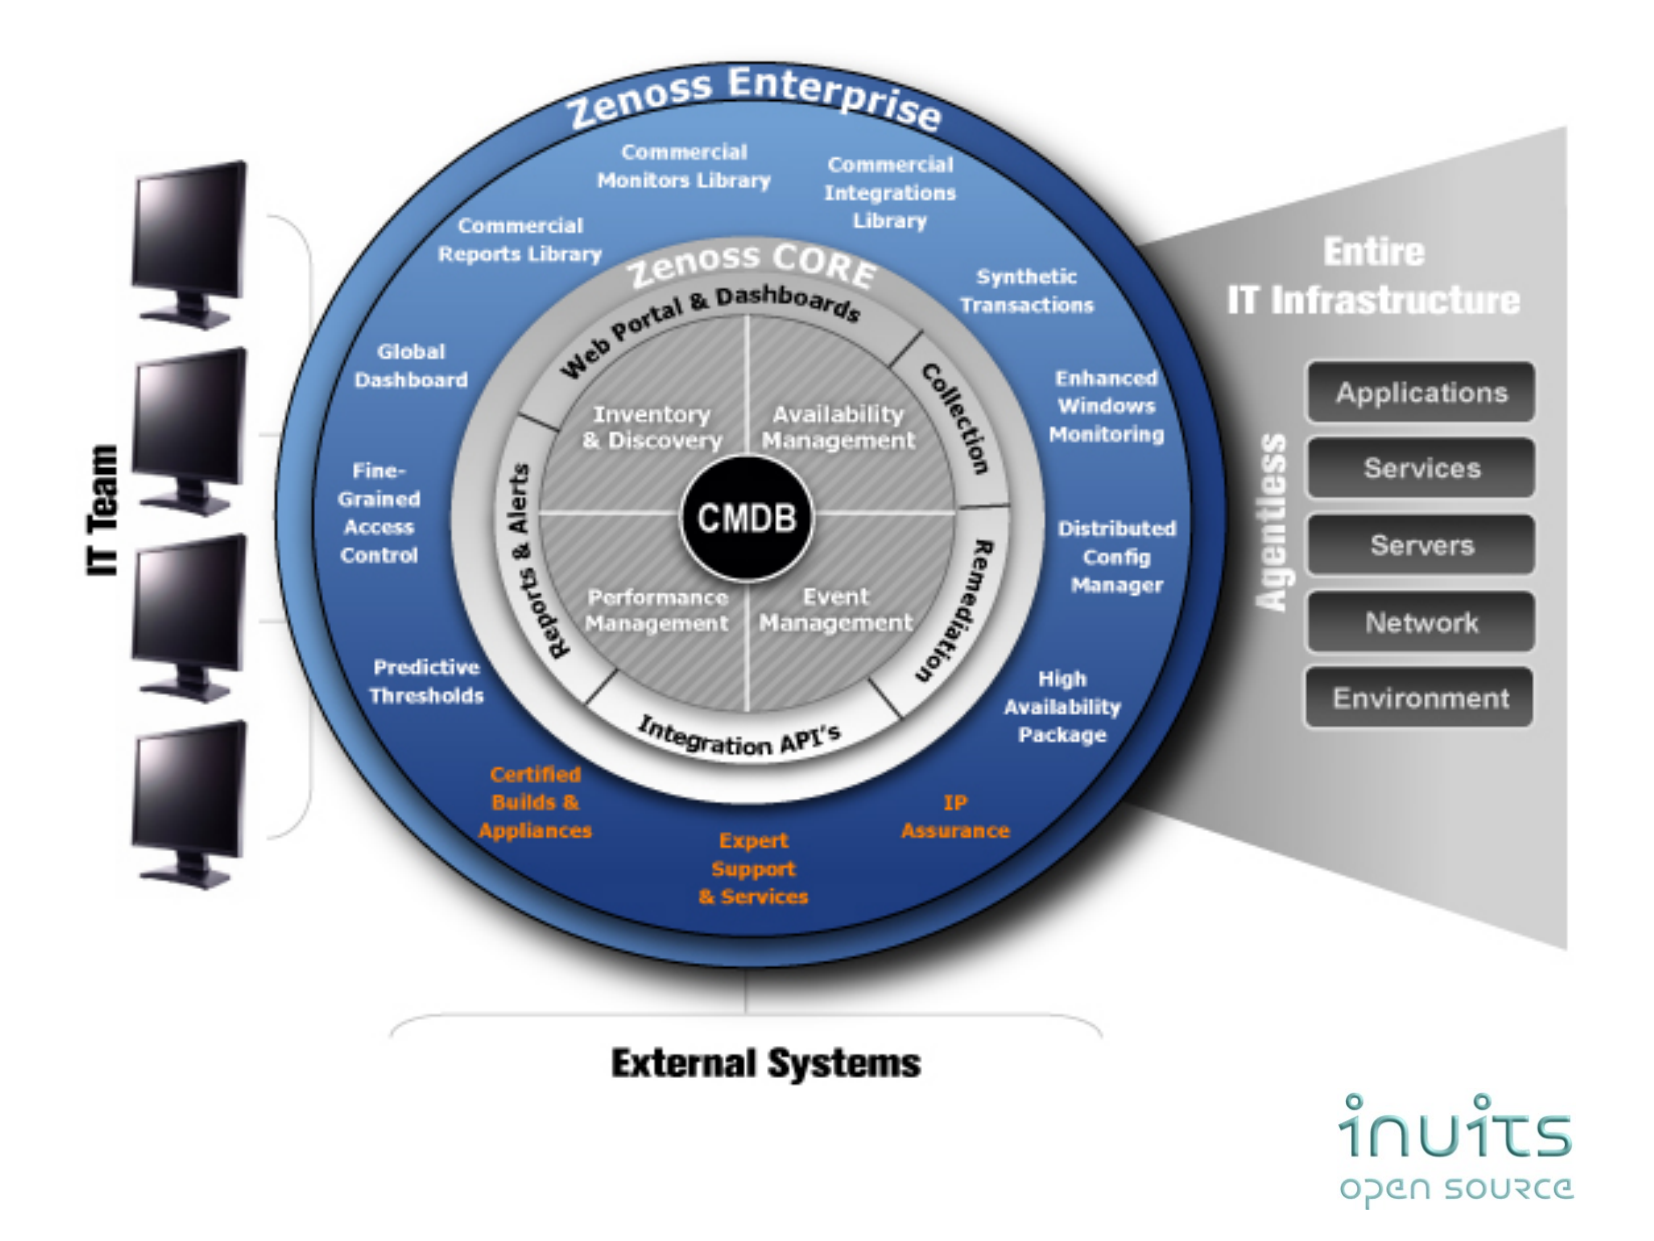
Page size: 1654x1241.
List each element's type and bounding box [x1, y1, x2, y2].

picture [75, 37, 1576, 1210]
